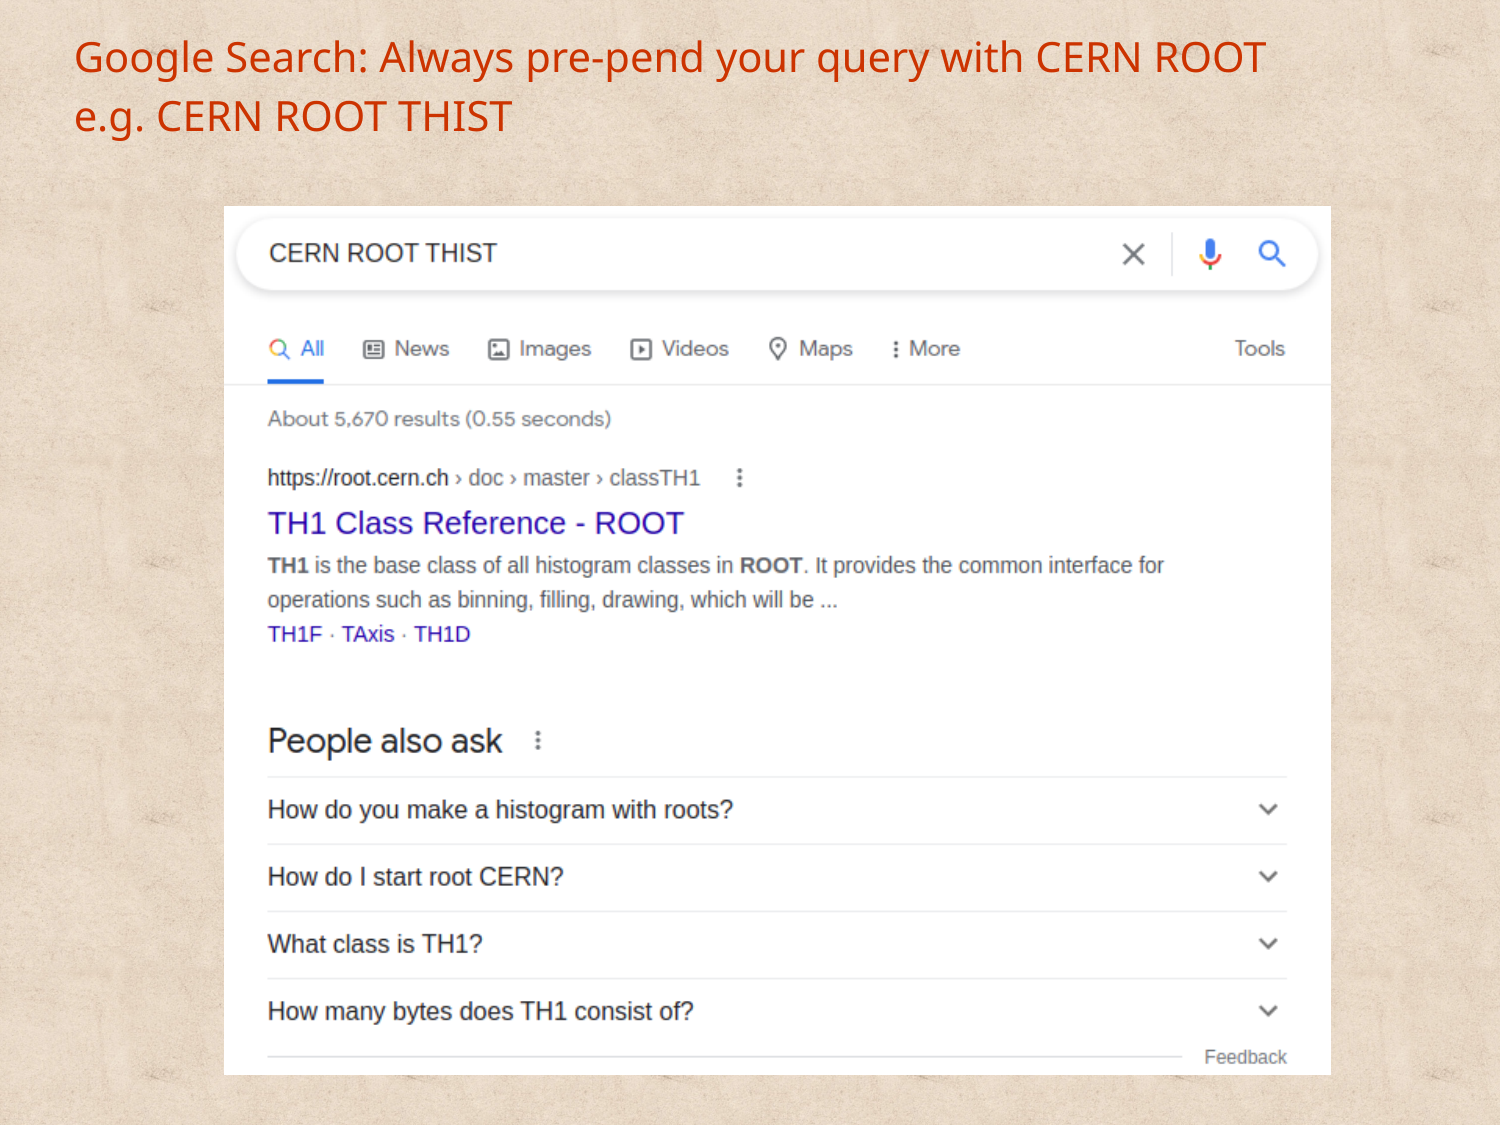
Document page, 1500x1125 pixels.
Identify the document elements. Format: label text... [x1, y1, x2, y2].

text_box Google Search: Always pre-pend your query with CERN ROOT e.g. CERN ROOT THIST [59, 23, 1477, 149]
picture [224, 206, 1331, 1075]
